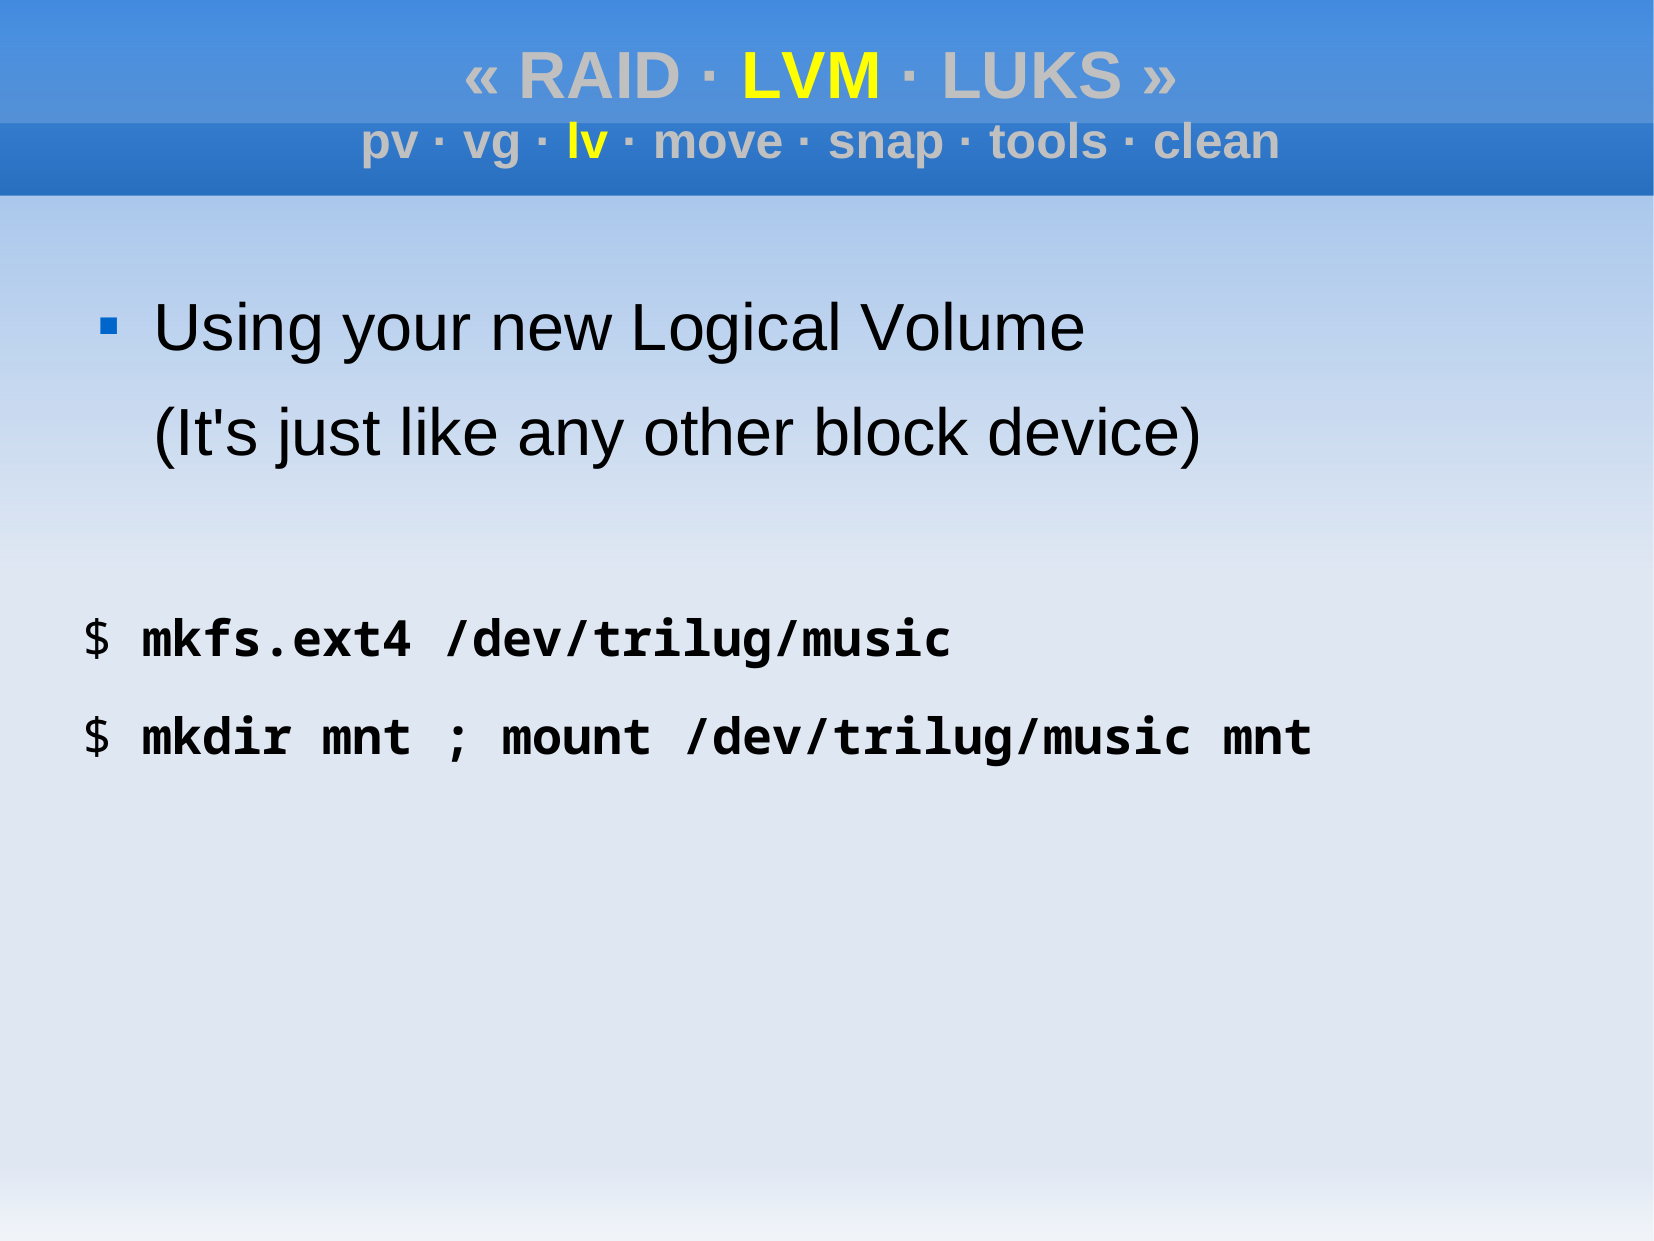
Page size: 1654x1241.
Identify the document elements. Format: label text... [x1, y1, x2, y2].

title « RAID · LVM · LUKS » pv · vg · lv · move · snap · tools · clean [76, 0, 1565, 208]
picture [0, 0, 1654, 1241]
list Using your new Logical Volume (It's just like any other block device) $ mkfs.ext4 /dev/trilug/music $ mkdir mnt ; mount /dev/trilug/music mnt [82, 290, 1571, 1109]
